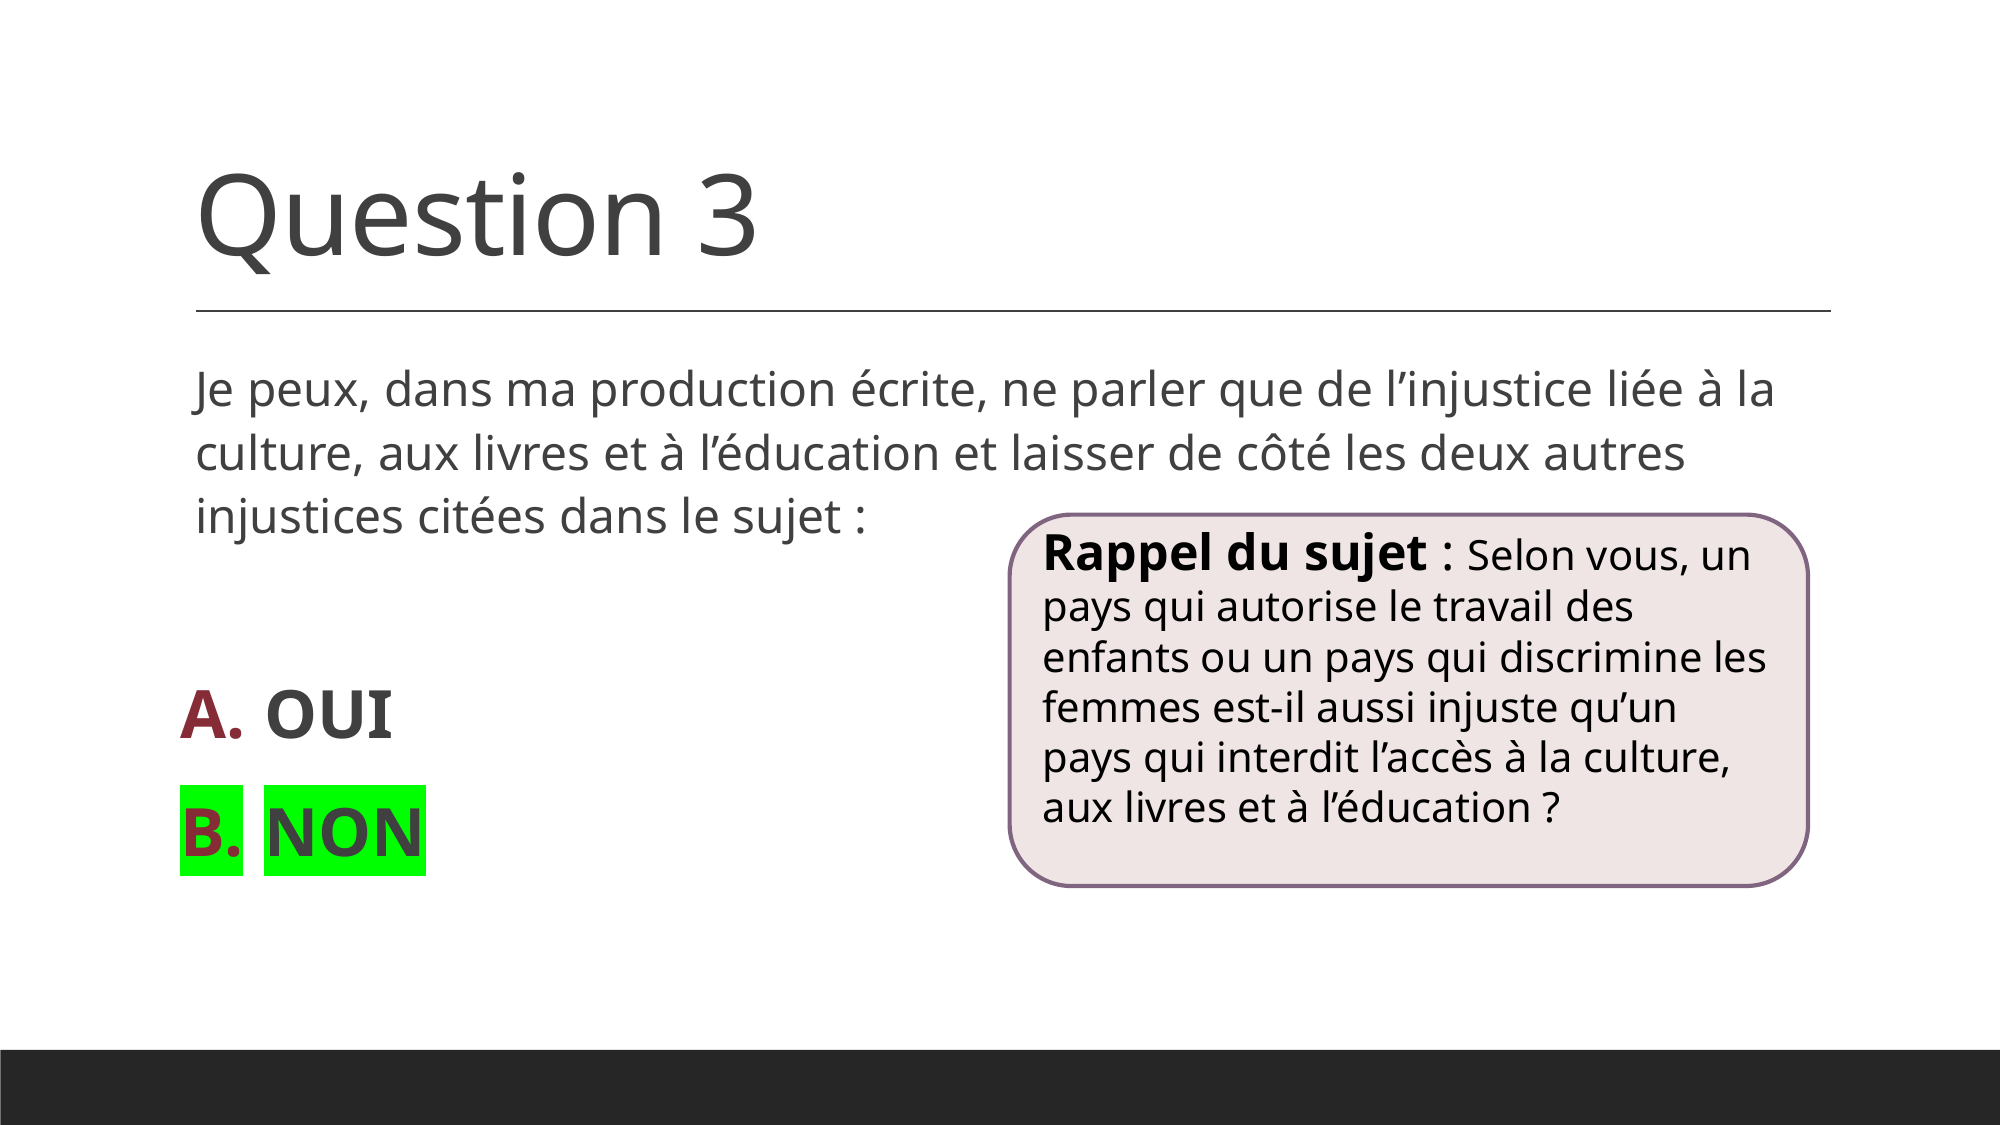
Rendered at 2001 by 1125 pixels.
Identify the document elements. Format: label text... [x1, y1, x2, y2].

text_box Question 3 [179, 46, 1830, 285]
text_box Rappel du sujet : Selon vous, un pays qui autorise le travail des enfants ou un pays qui discrimine les femmes est-il aussi injuste qu’un pays qui interdit l’accès à la culture, aux livres et à l’éducation ? [1009, 514, 1809, 887]
text_box Je peux, dans ma production écrite, ne parler que de l’injustice liée à la culture, aux livres et à l’éducation et laisser de côté les deux autres injustices citées dans le sujet : OUI NON [179, 345, 1830, 963]
